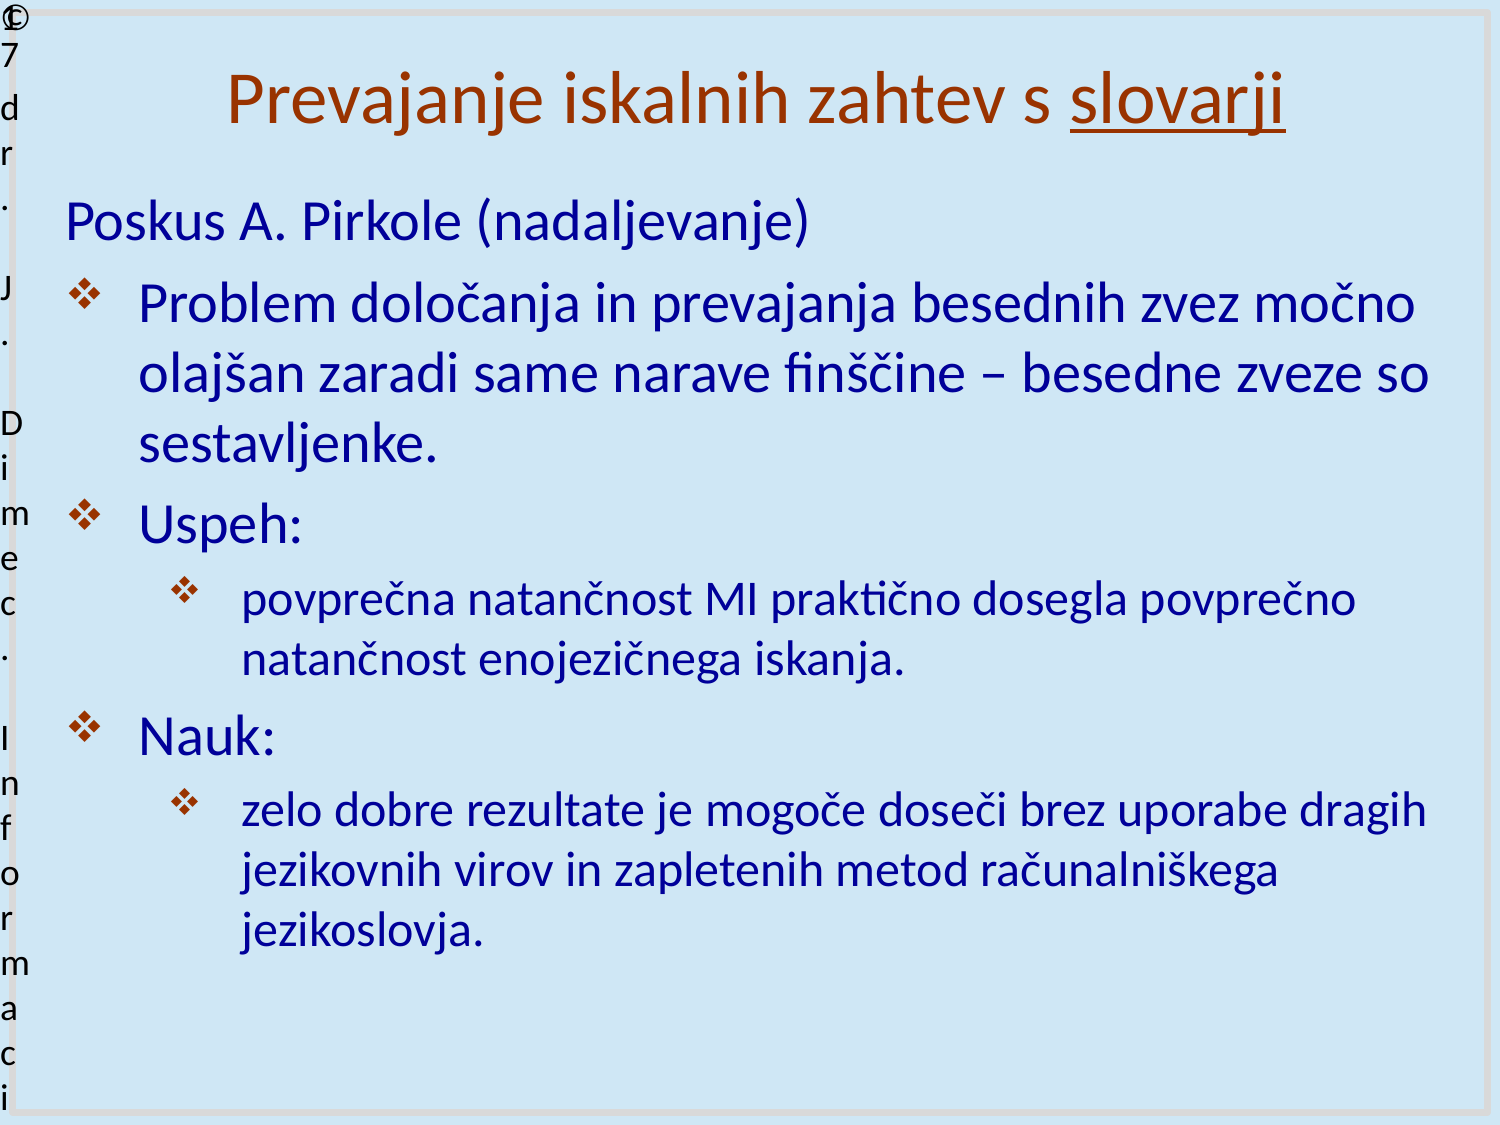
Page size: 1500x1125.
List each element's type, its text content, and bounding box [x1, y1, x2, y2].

list Poskus A. Pirkole (nadaljevanje) Problem določanja in prevajanja besednih zvez močno olajšan zaradi same narave finščine – besedne zveze so sestavljenke. Uspeh: povprečna natančnost MI praktično dosegla povprečno natančnost enojezičnega iskanja. Nauk: zelo dobre rezultate je mogoče doseči brez uporabe dragih jezikovnih virov in zapletenih metod računalniškega jezikoslovja. [50, 174, 1475, 1000]
title Prevajanje iskalnih zahtev s slovarji [37, 37, 1475, 150]
